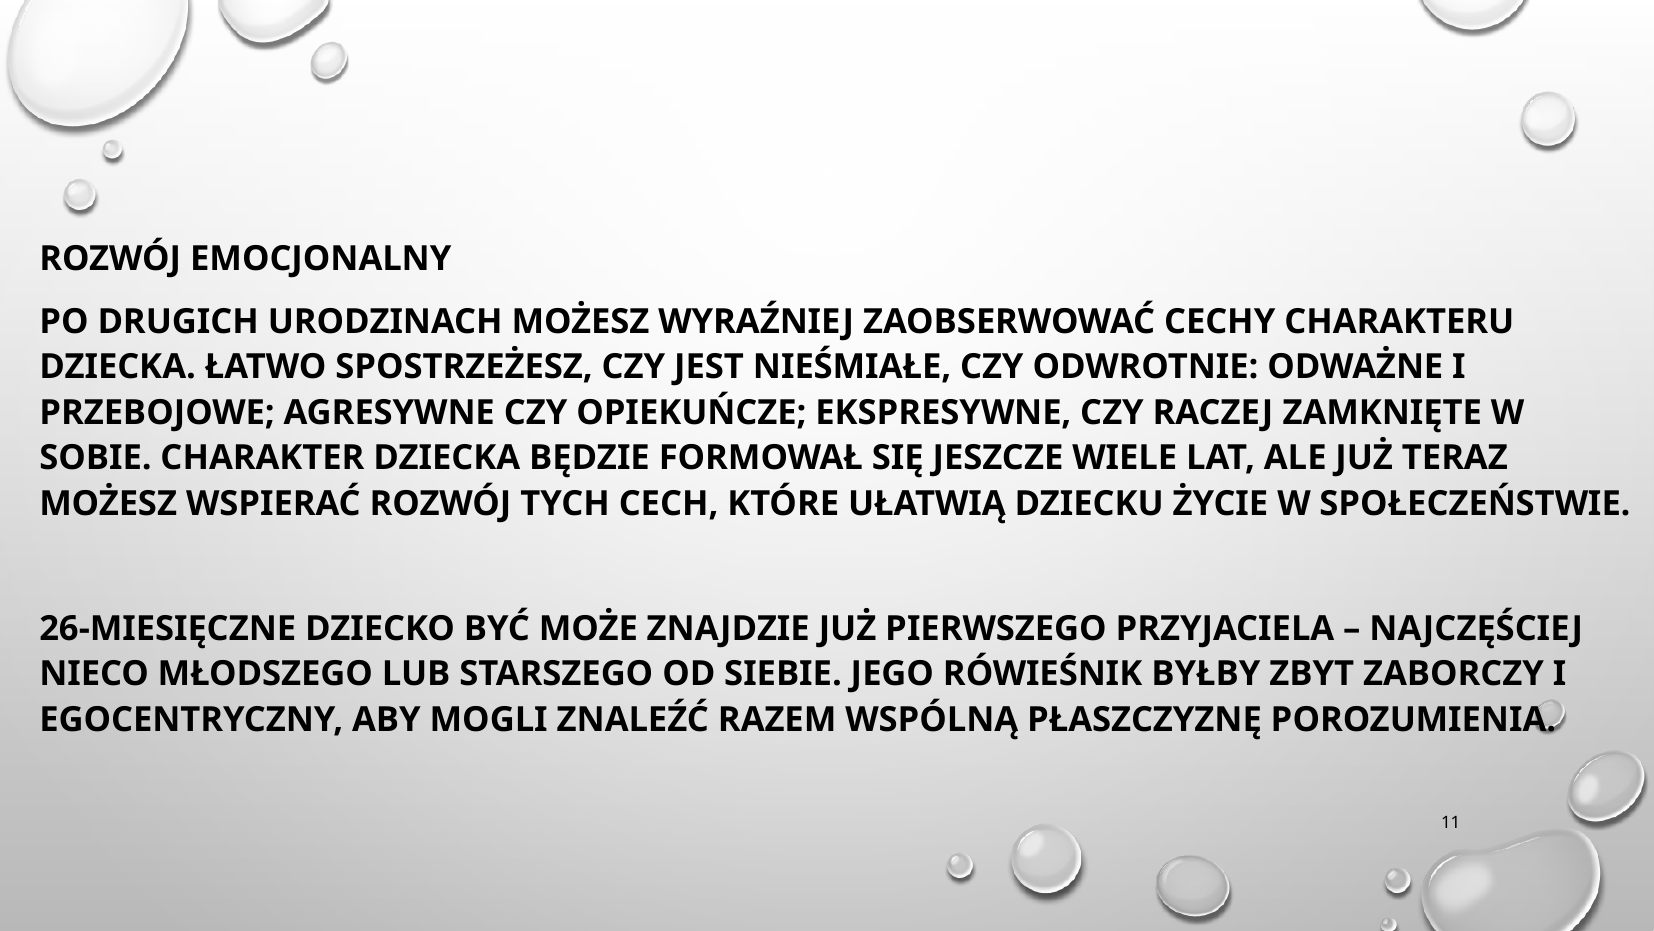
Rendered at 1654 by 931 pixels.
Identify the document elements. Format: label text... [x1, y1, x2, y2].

list Rozwój emocjonalny Po drugich urodzinach możesz wyraźniej zaobserwować cechy charakteru dziecka. Łatwo spostrzeżesz, czy jest nieśmiałe, czy odwrotnie: odważne i przebojowe; agresywne czy opiekuńcze; ekspresywne, czy raczej zamknięte w sobie. Charakter dziecka będzie formował się jeszcze wiele lat, ale już teraz możesz wspierać rozwój tych cech, które ułatwią dziecku życie w społeczeństwie. 26-miesięczne dziecko być może znajdzie już pierwszego przyjaciela – najczęściej nieco młodszego lub starszego od siebie. Jego rówieśnik byłby zbyt zaborczy i egocentryczny, aby mogli znaleźć razem wspólną płaszczyznę porozumienia. [24, 224, 1654, 764]
text_box [1426, 798, 1530, 848]
